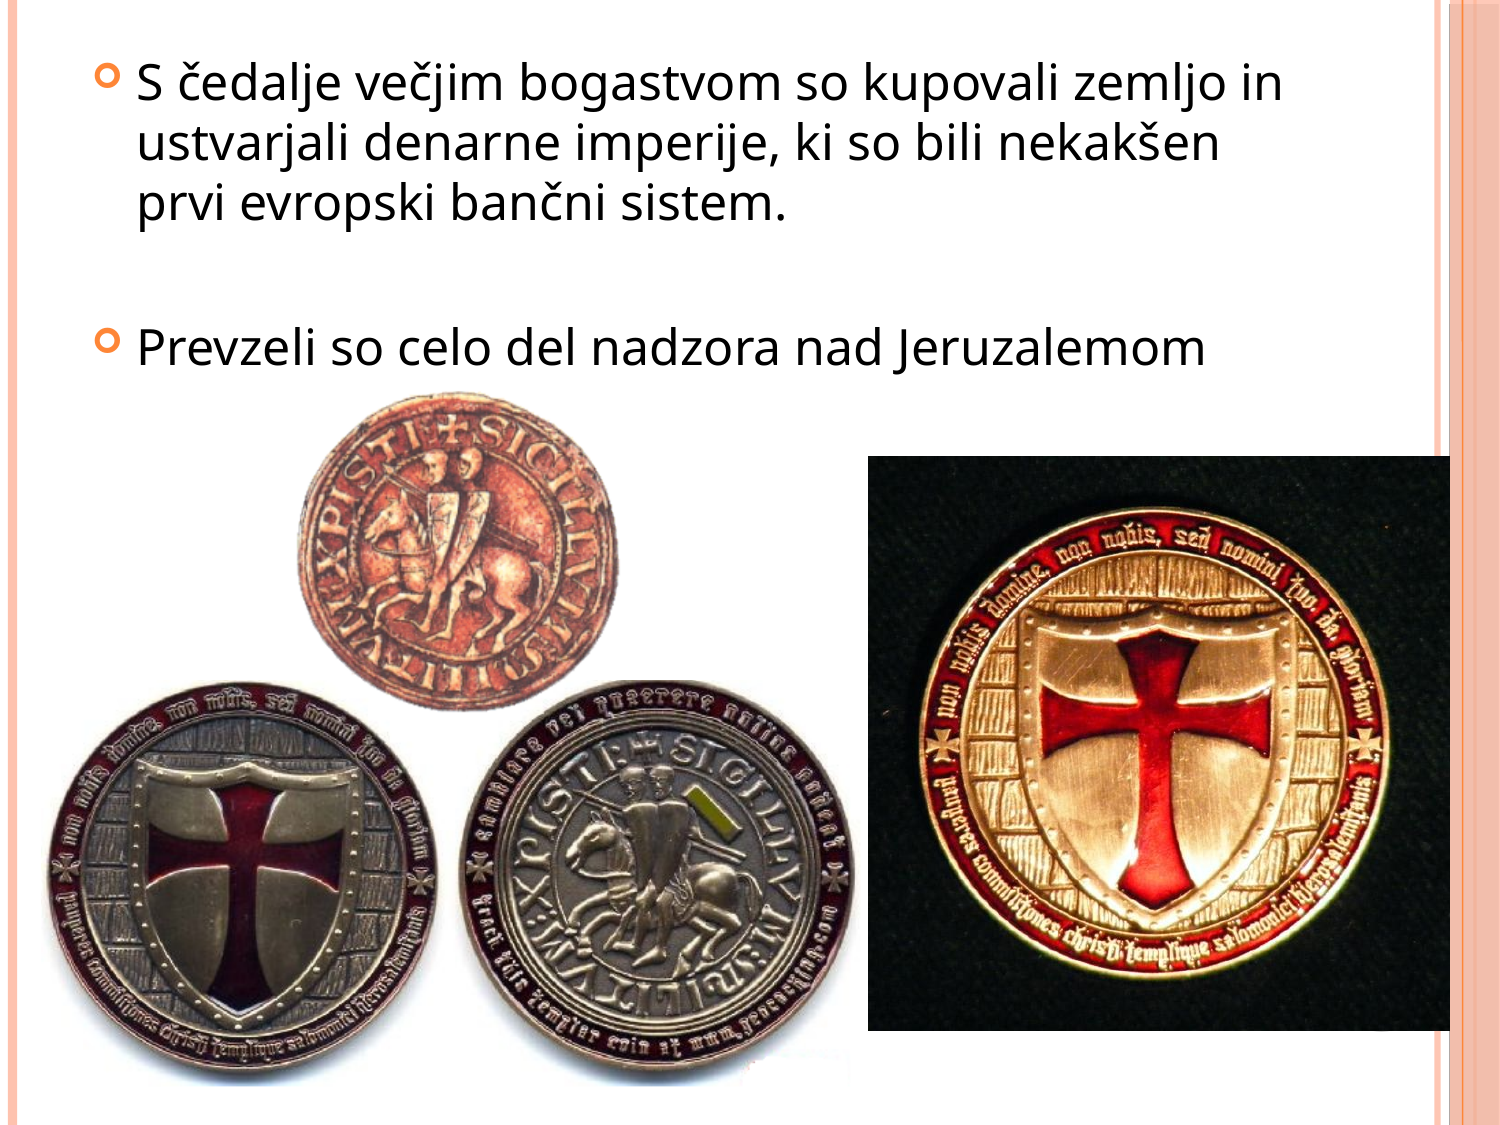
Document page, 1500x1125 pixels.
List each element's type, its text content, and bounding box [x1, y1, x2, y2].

picture [868, 456, 1450, 1031]
picture [41, 385, 866, 1092]
list S čedalje večjim bogastvom so kupovali zemljo in ustvarjali denarne imperije, ki so bili nekakšen prvi evropski bančni sistem. Prevzeli so celo del nadzora nad Jeruzalemom [76, 42, 1302, 843]
